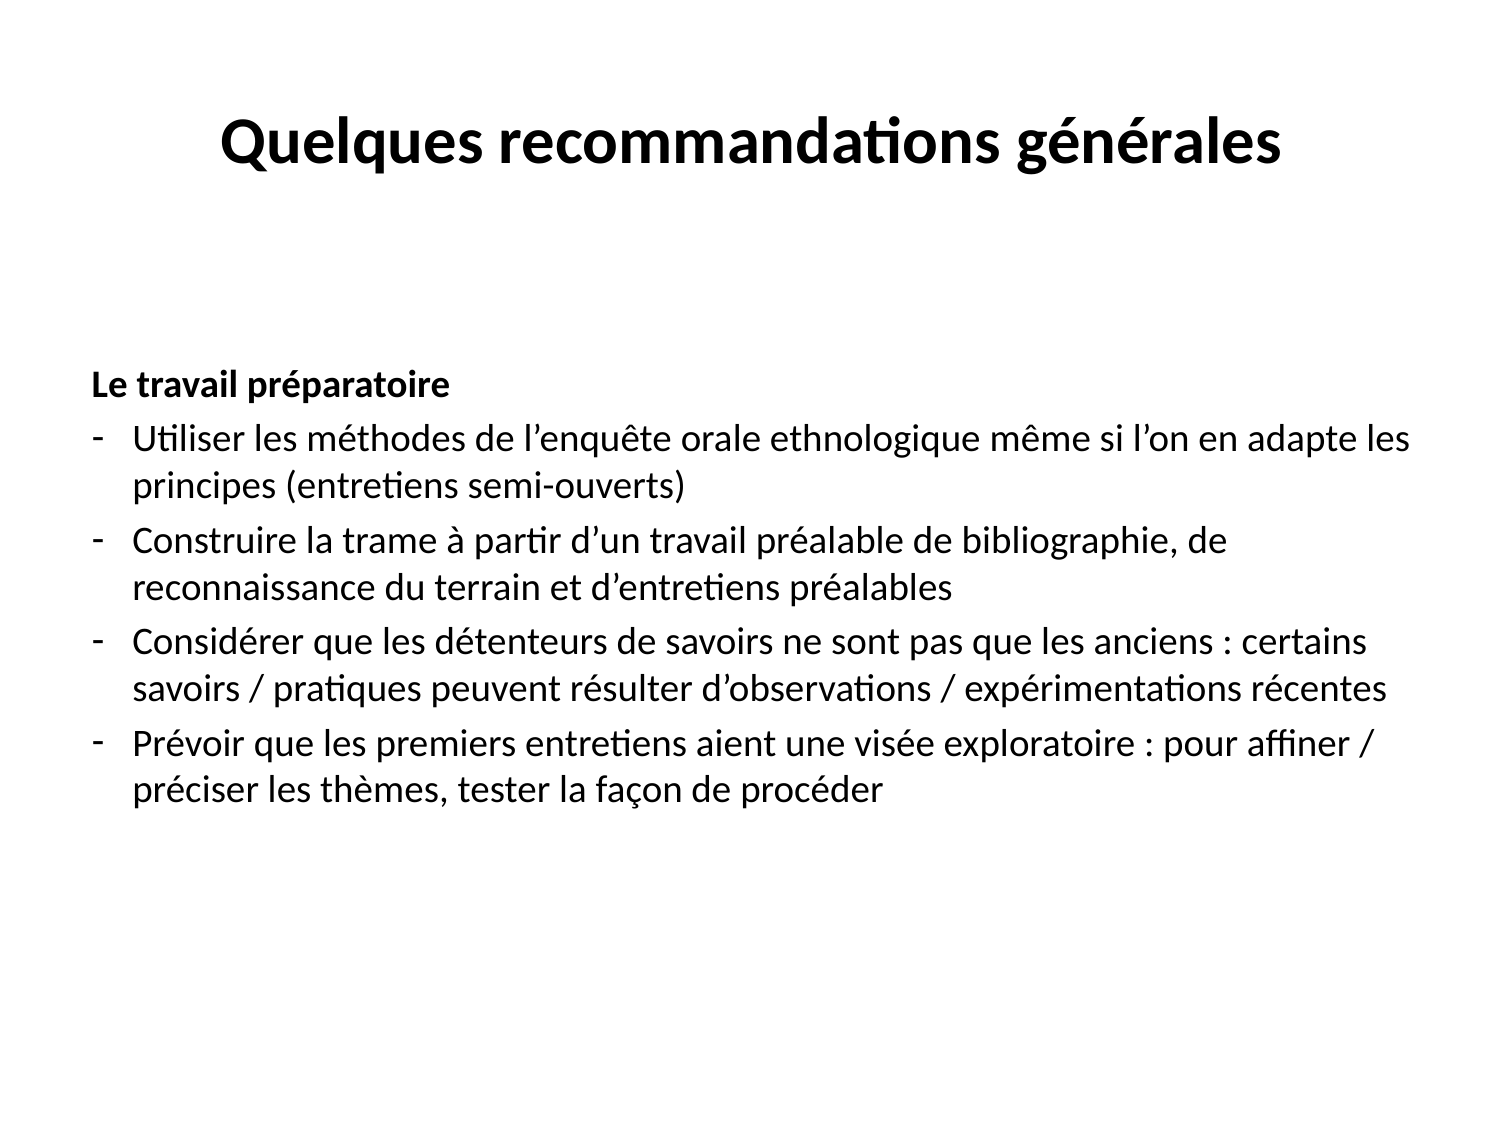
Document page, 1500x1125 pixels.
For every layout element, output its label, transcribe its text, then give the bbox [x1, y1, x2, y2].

list Le travail préparatoire Utiliser les méthodes de l’enquête orale ethnologique même si l’on en adapte les principes (entretiens semi-ouverts) Construire la trame à partir d’un travail préalable de bibliographie, de reconnaissance du terrain et d’entretiens préalables Considérer que les détenteurs de savoirs ne sont pas que les anciens : certains savoirs / pratiques peuvent résulter d’observations / expérimentations récentes Prévoir que les premiers entretiens aient une visée exploratoire : pour affiner / préciser les thèmes, tester la façon de procéder [76, 290, 1427, 823]
title Quelques recommandations générales [76, 42, 1427, 231]
